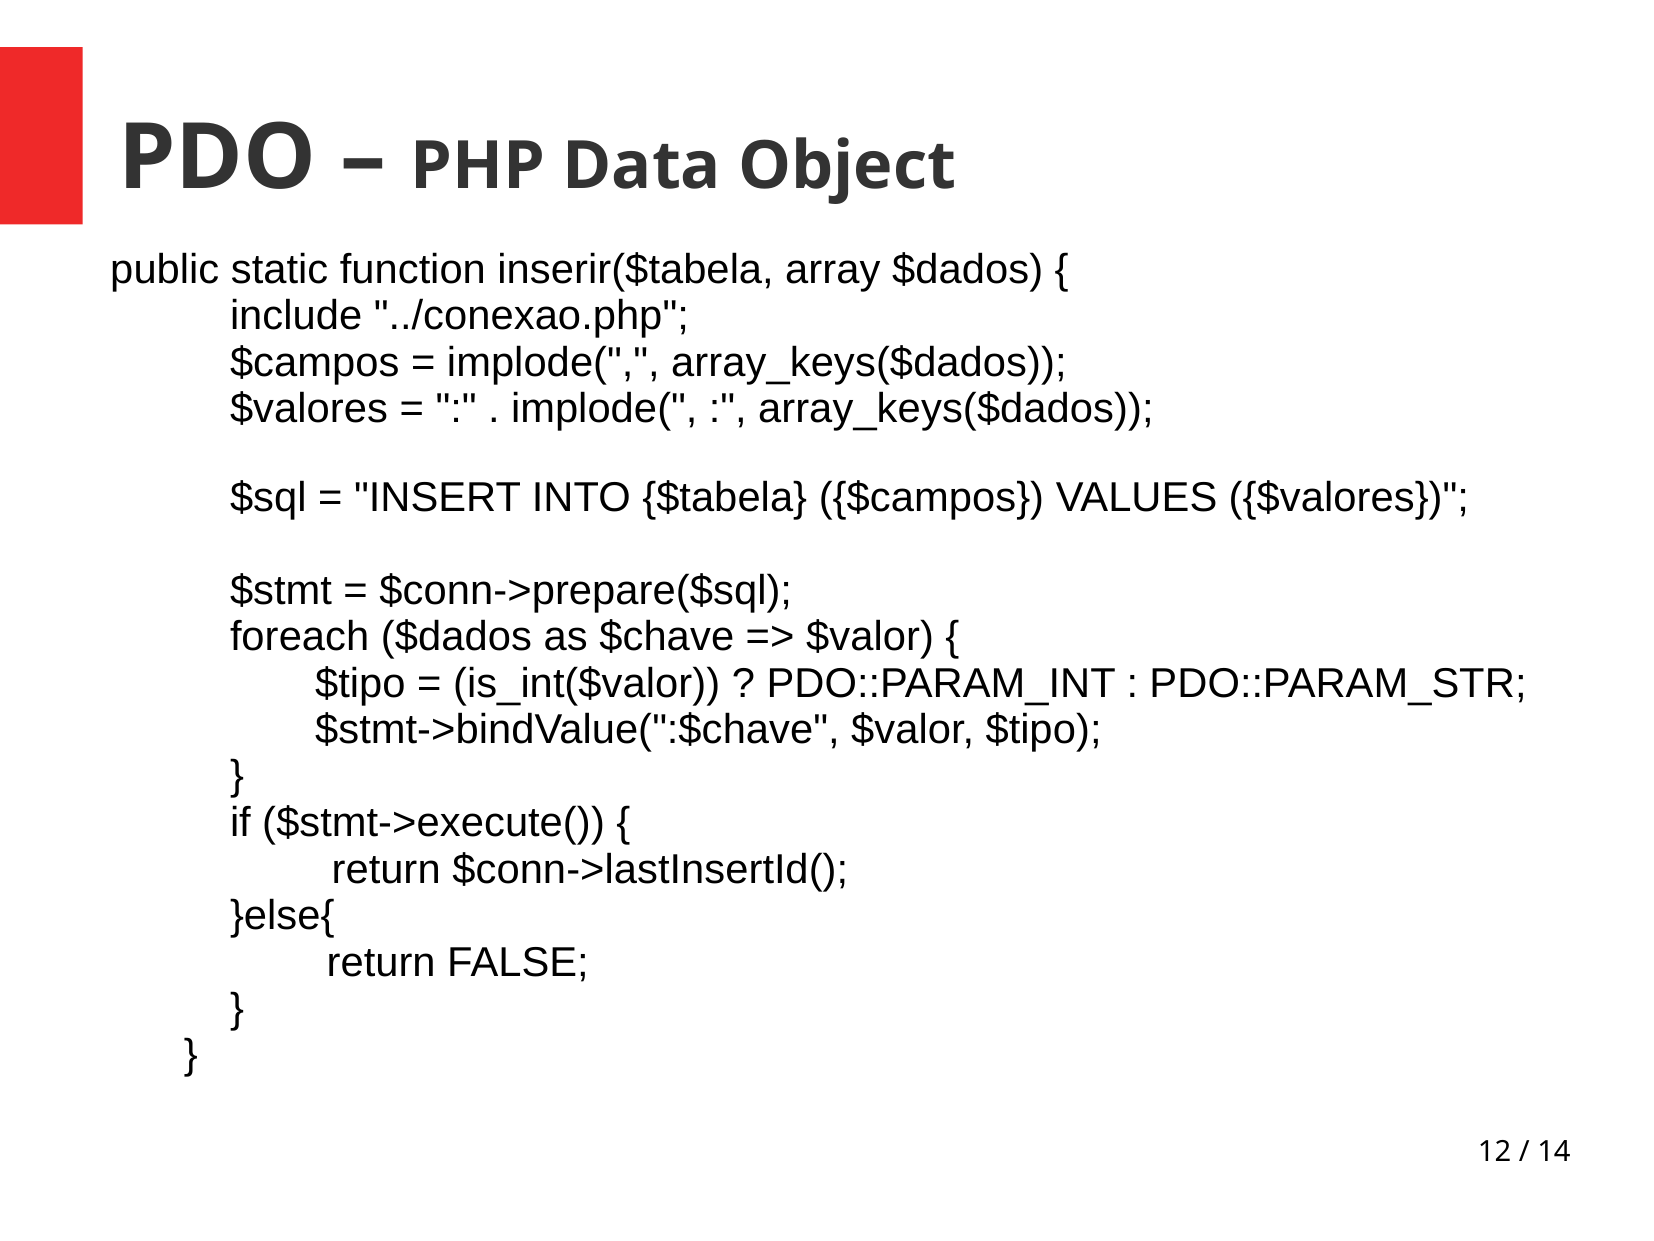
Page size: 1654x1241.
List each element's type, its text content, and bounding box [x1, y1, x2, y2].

text_box public static function inserir($tabela, array $dados) { include "../conexao.php"; $campos = implode(",", array_keys($dados)); $valores = ":" . implode(", :", array_keys($dados)); $sql = "INSERT INTO {$tabela} ({$campos}) VALUES ({$valores})"; $stmt = $conn->prepare($sql); foreach ($dados as $chave => $valor) { $tipo = (is_int($valor)) ? PDO::PARAM_INT : PDO::PARAM_STR; $stmt->bindValue(":$chave", $valor, $tipo); } if ($stmt->execute()) { return $conn->lastInsertId(); }else{ return FALSE; } } [95, 238, 1542, 1128]
title PDO – PHP Data Object [118, 49, 1571, 257]
